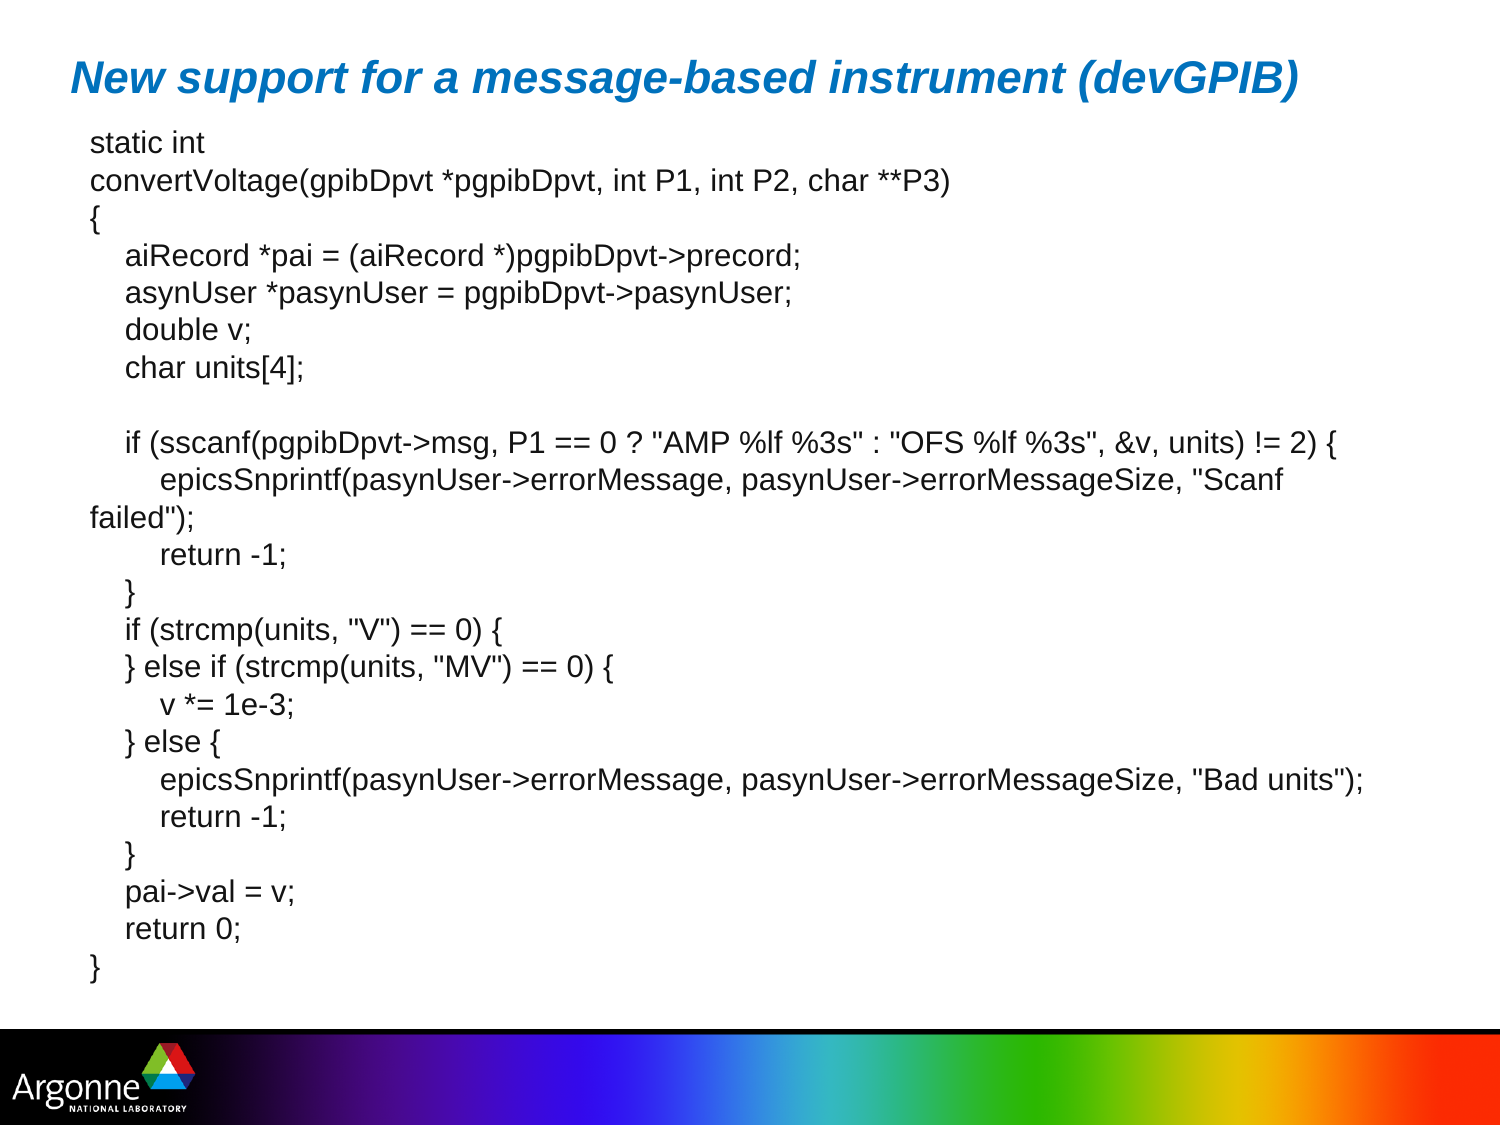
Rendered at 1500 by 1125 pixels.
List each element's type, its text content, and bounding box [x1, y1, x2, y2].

title New support for a message-based instrument (devGPIB) [55, 54, 1361, 112]
picture [0, 1029, 1500, 1125]
text_box static int convertVoltage(gpibDpvt *pgpibDpvt, int P1, int P2, char **P3) { aiRecord *pai = (aiRecord *)pgpibDpvt->precord; asynUser *pasynUser = pgpibDpvt->pasynUser; double v; char units[4]; if (sscanf(pgpibDpvt->msg, P1 == 0 ? "AMP %lf %3s" : "OFS %lf %3s", &v, units) != 2) { epicsSnprintf(pasynUser->errorMessage, pasynUser->errorMessageSize, "Scanf failed"); return -1; } if (strcmp(units, "V") == 0) { } else if (strcmp(units, "MV") == 0) { v *= 1e-3; } else { epicsSnprintf(pasynUser->errorMessage, pasynUser->errorMessageSize, "Bad units"); return -1; } pai->val = v; return 0; } [75, 114, 1414, 992]
